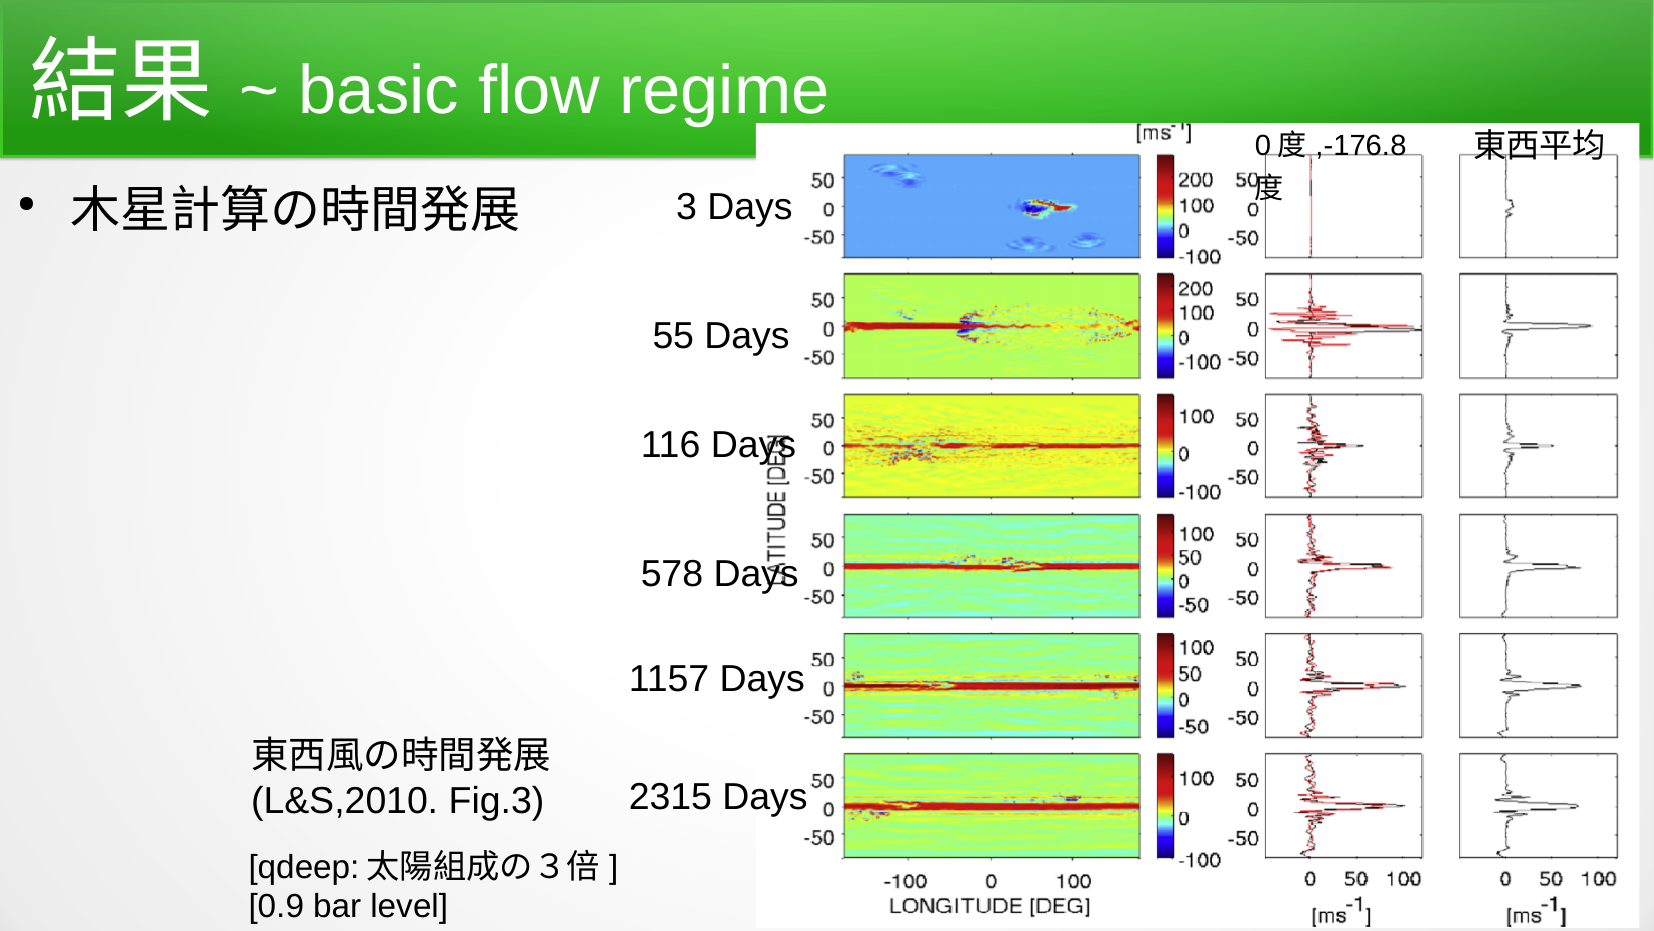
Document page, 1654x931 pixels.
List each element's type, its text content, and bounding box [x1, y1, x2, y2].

text_box 0度,-176.8度 [1240, 114, 1457, 164]
text_box 1157 Days [614, 649, 827, 707]
title 結果~ basic flow regime [29, 20, 1518, 128]
text_box 55 Days [637, 307, 839, 364]
text_box 116 Days [625, 415, 827, 473]
text_box 578 Days [625, 545, 827, 603]
list 木星計算の時間発展 [0, 169, 678, 709]
picture [755, 123, 1640, 928]
text_box 2315 Days [614, 767, 827, 825]
text_box [qdeep:太陽組成の３倍] [0.9 bar level] [224, 832, 638, 928]
text_box 3 Days [661, 178, 863, 236]
text_box 東西平均 [1458, 111, 1648, 165]
text_box 東西風の時間発展(L&S,2010. Fig.3) [236, 717, 591, 819]
